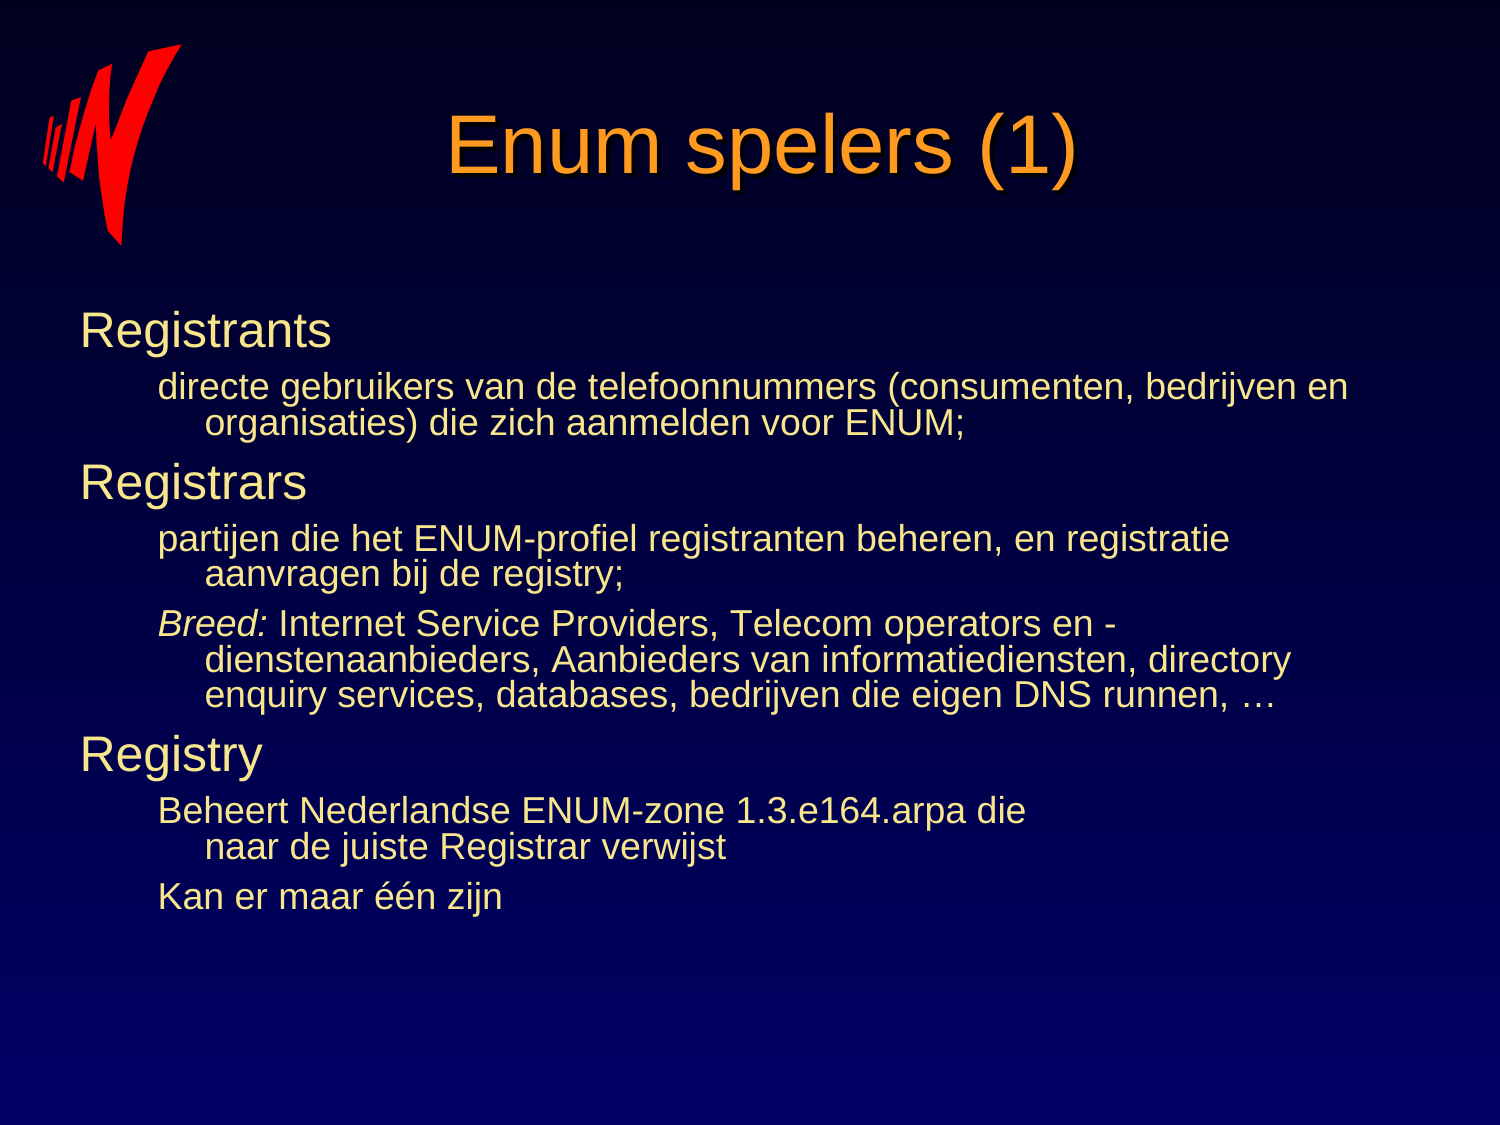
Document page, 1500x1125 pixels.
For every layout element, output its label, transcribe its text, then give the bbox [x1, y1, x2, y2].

title Enum spelers (1) [200, 54, 1326, 243]
list Registrants directe gebruikers van de telefoonnummers (consumenten, bedrijven en organisaties) die zich aanmelden voor ENUM; Registrars partijen die het ENUM-profiel registranten beheren, en registratie aanvragen bij de registry; Breed: Internet Service Providers, Telecom operators en -dienstenaanbieders, Aanbieders van informatiediensten, directory enquiry services, databases, bedrijven die eigen DNS runnen, … Registry Beheert Nederlandse ENUM-zone 1.3.e164.arpa die naar de juiste Registrar verwijst Kan er maar één zijn [64, 302, 1388, 1013]
